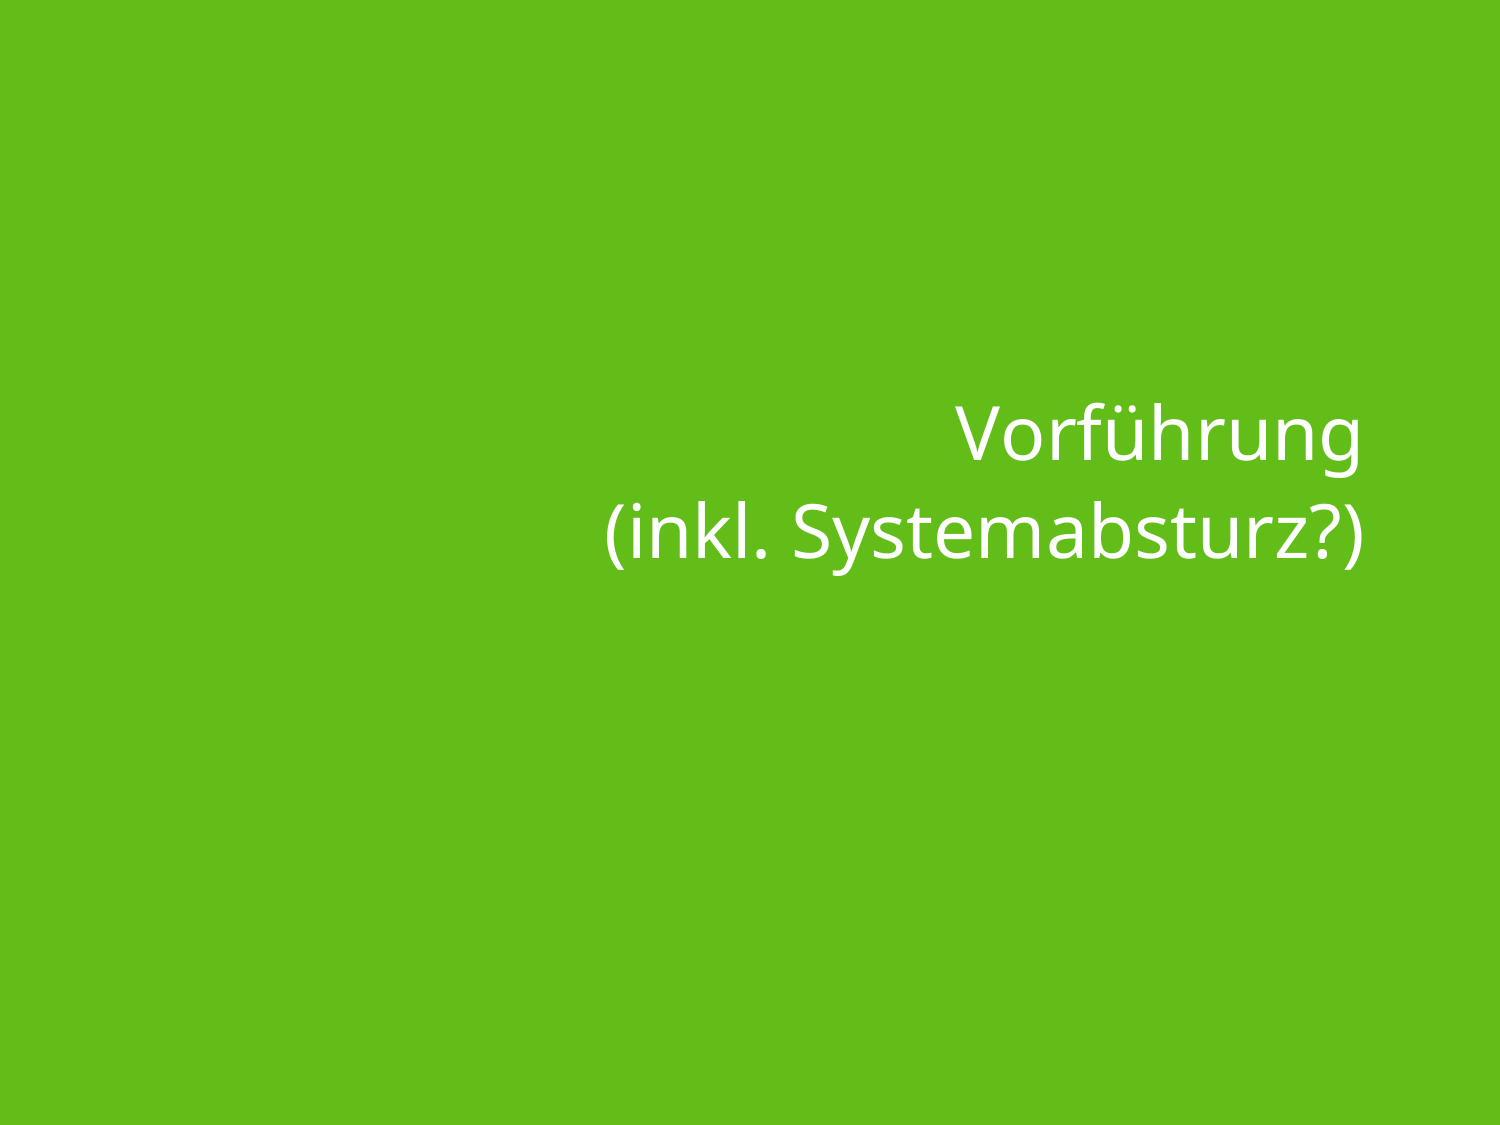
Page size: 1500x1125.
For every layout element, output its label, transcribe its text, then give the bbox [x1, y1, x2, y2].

title Vorführung (inkl. Systemabsturz?) [245, 386, 1380, 575]
